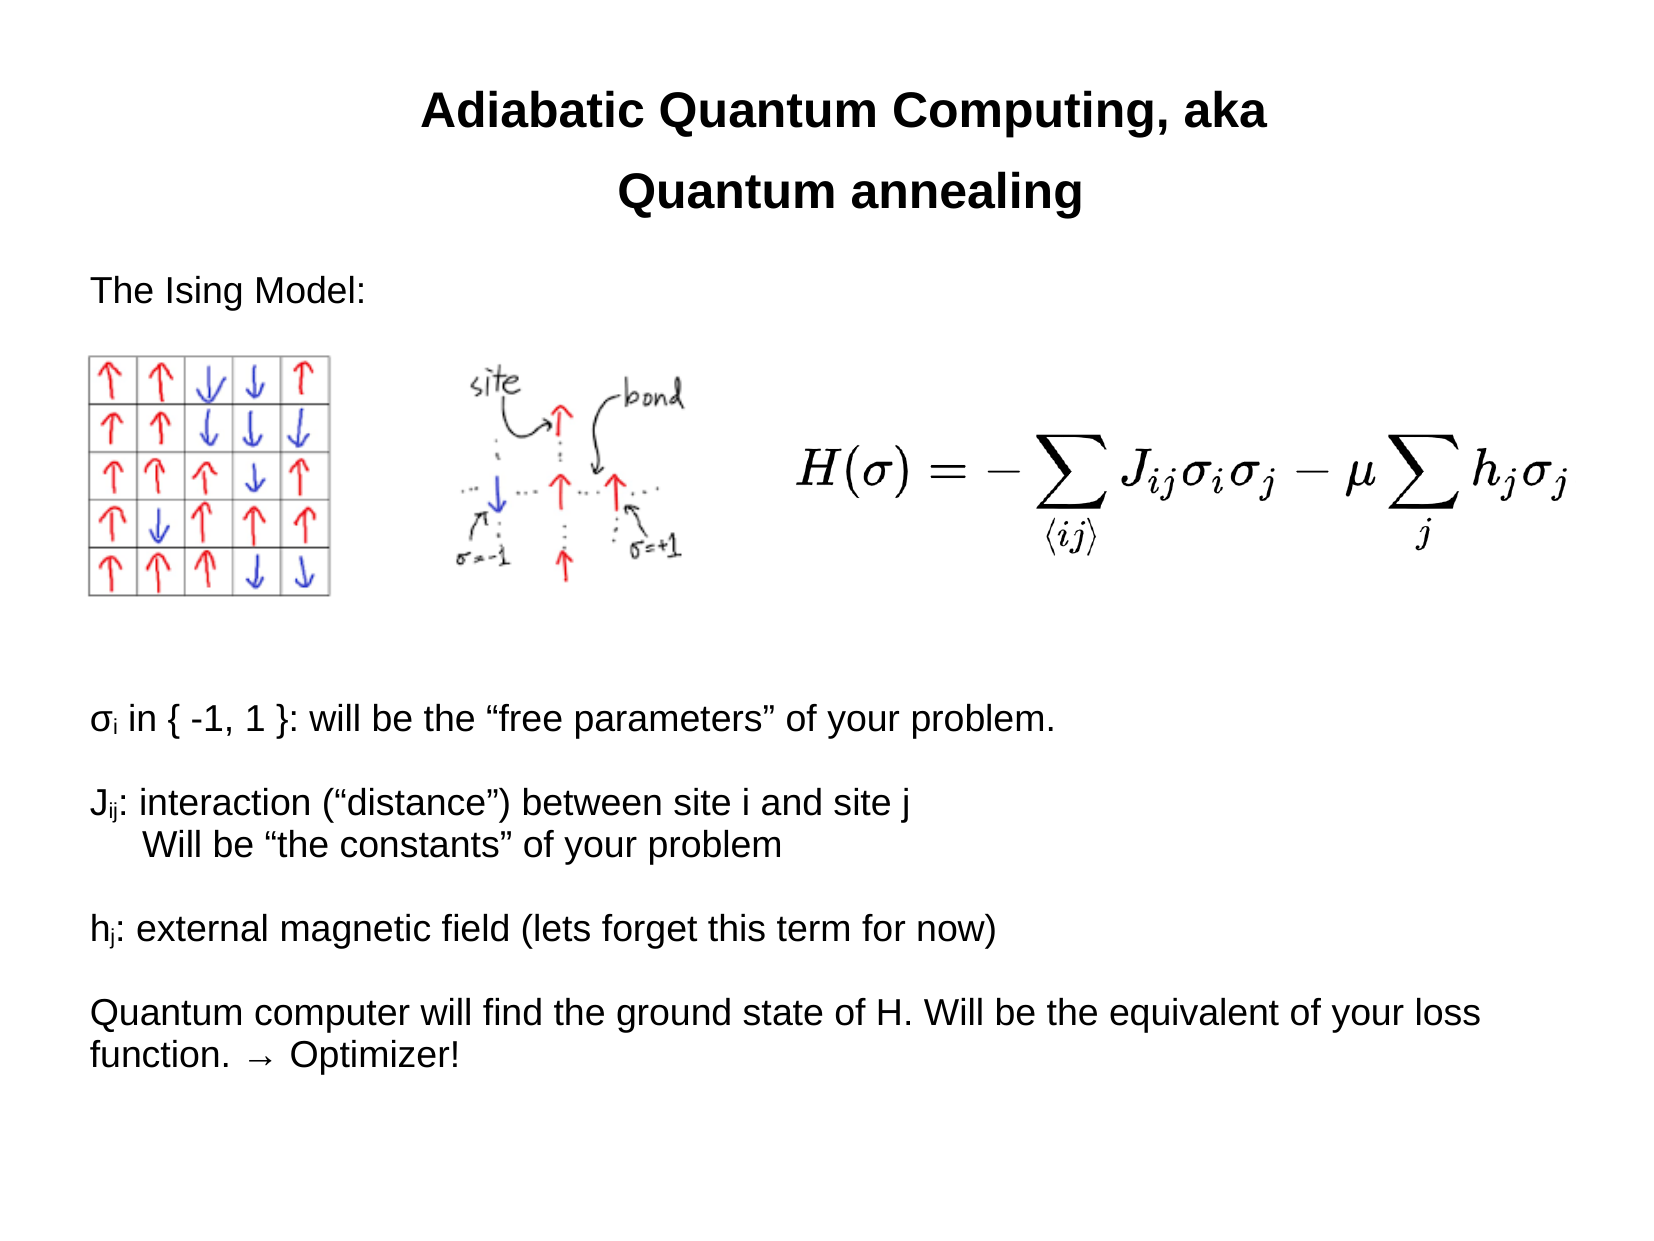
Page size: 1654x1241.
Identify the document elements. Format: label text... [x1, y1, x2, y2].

text_box The Ising Model: [75, 262, 1126, 320]
text_box σi in { -1, 1 }: will be the “free parameters” of your problem. Jij: interaction (“distance”) between site i and site j Will be “the constants” of your problem hj: external magnetic field (lets forget this term for now) Quantum computer will find the ground state of H. Will be the equivalent of your loss function. → Optimizer! [75, 690, 1576, 1126]
picture [759, 413, 1576, 571]
picture [78, 347, 696, 602]
text_box Adiabatic Quantum Computing, aka Quantum annealing [138, 75, 1564, 237]
